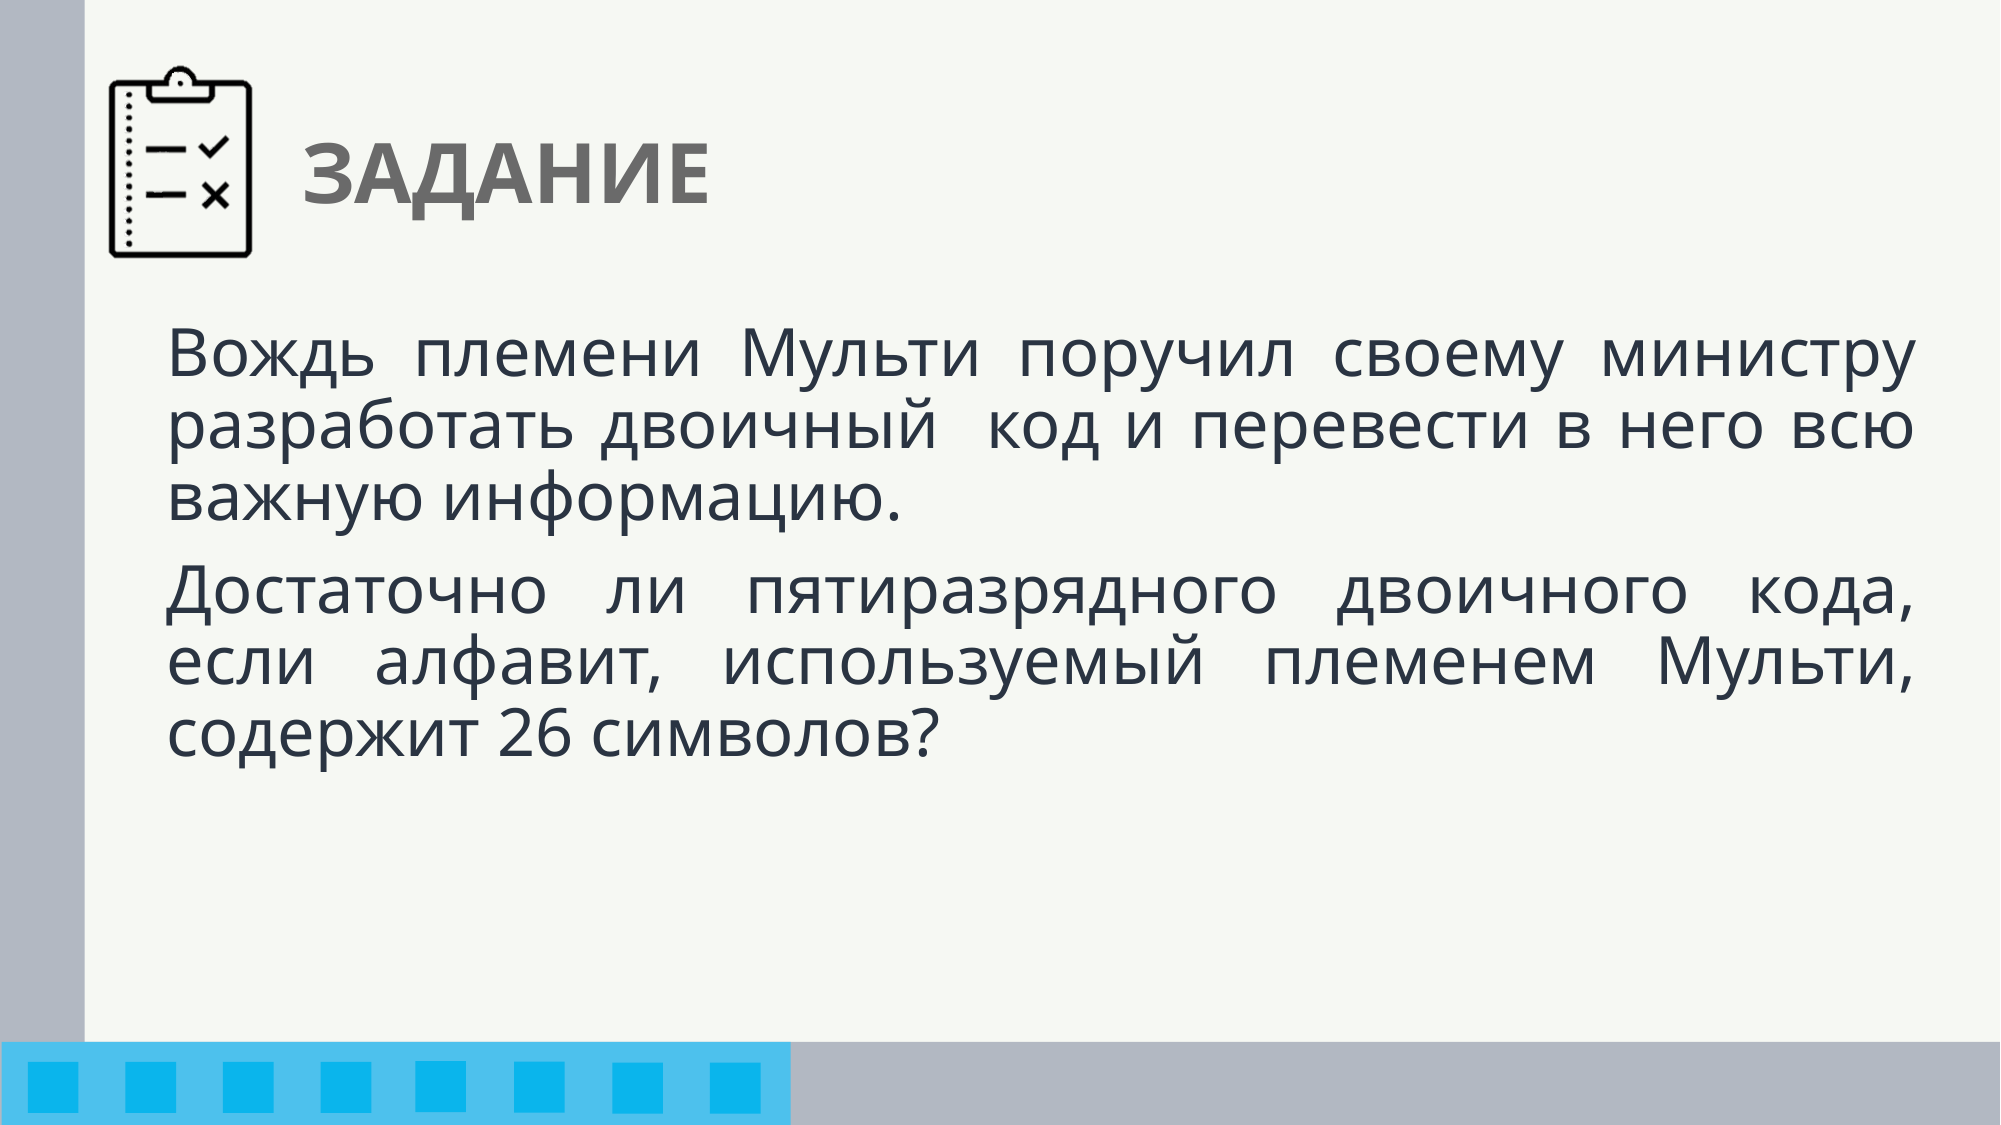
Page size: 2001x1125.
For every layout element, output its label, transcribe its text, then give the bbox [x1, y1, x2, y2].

picture [85, 54, 286, 286]
list Вождь племени Мульти поручил своему министру разработать двоичный код и перевести в него всю важную информацию. Достаточно ли пятиразрядного двоичного кода, если алфавит, используемый племенем Мульти, содержит 26 символов? [151, 311, 1933, 965]
title ЗАДАНИЕ [285, 67, 1892, 286]
